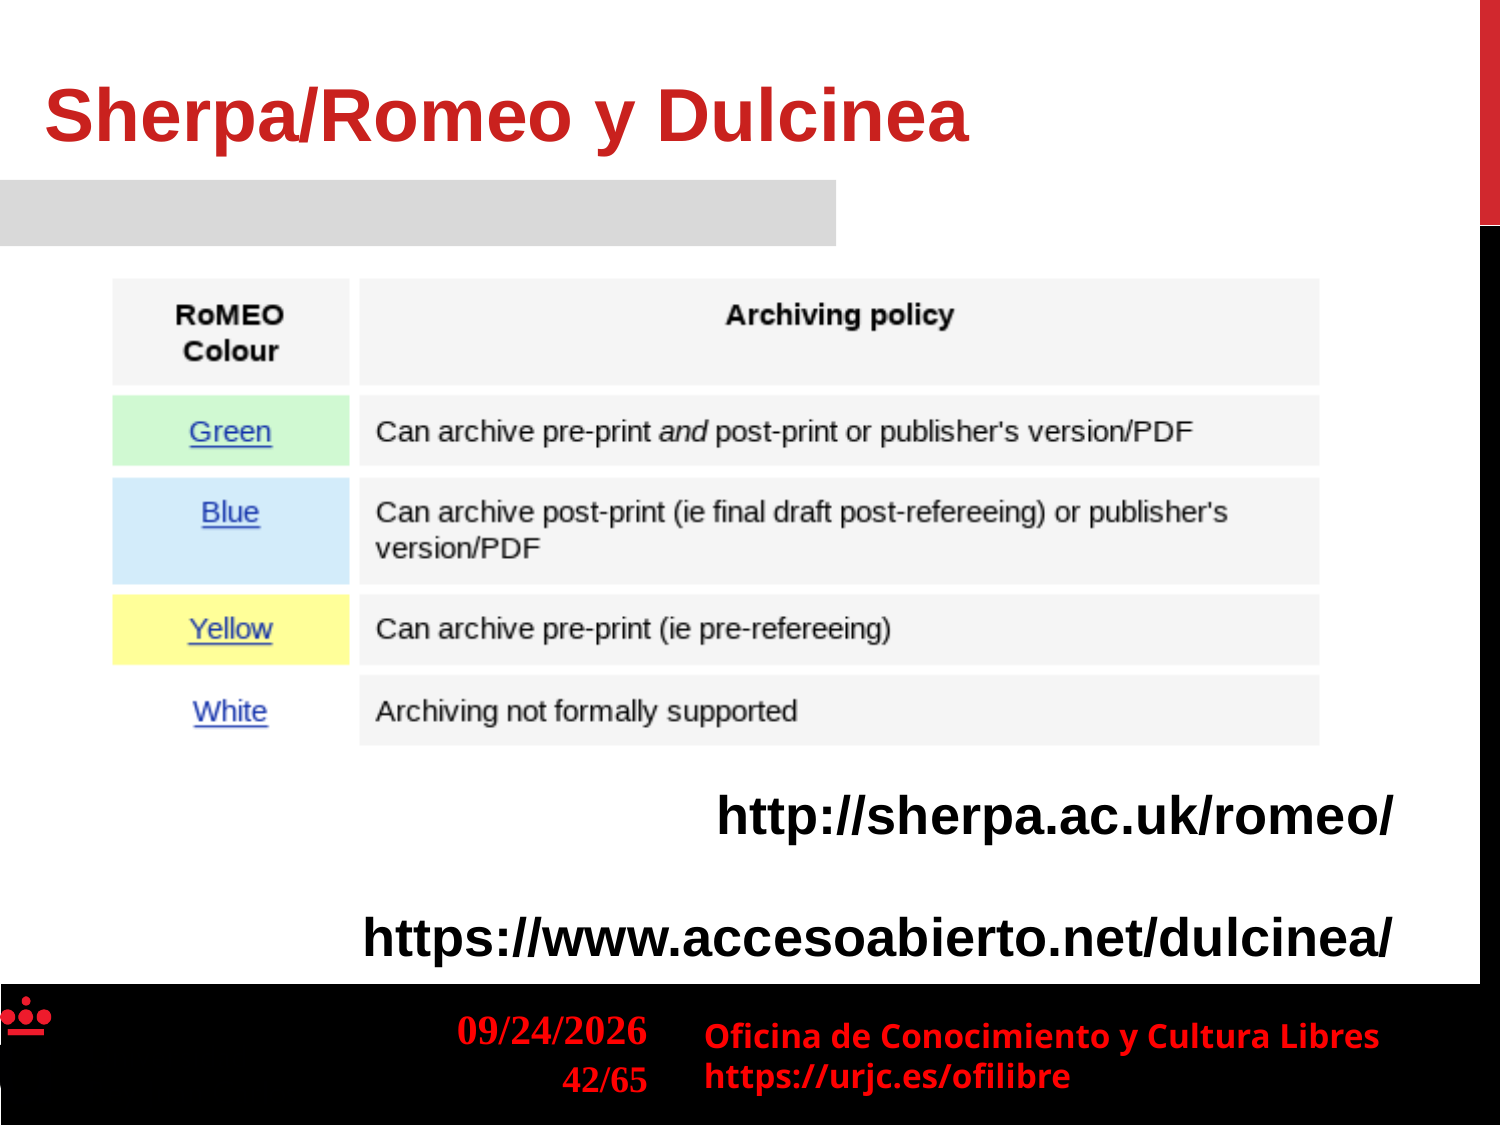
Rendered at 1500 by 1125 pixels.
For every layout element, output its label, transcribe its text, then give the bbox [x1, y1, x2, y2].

text_box http://sherpa.ac.uk/romeo/ https://www.accesoabierto.net/dulcinea/ [105, 778, 1411, 976]
text_box Sherpa/Romeo y Dulcinea [30, 66, 1036, 249]
picture [105, 269, 1334, 762]
title [75, 15, 1425, 172]
